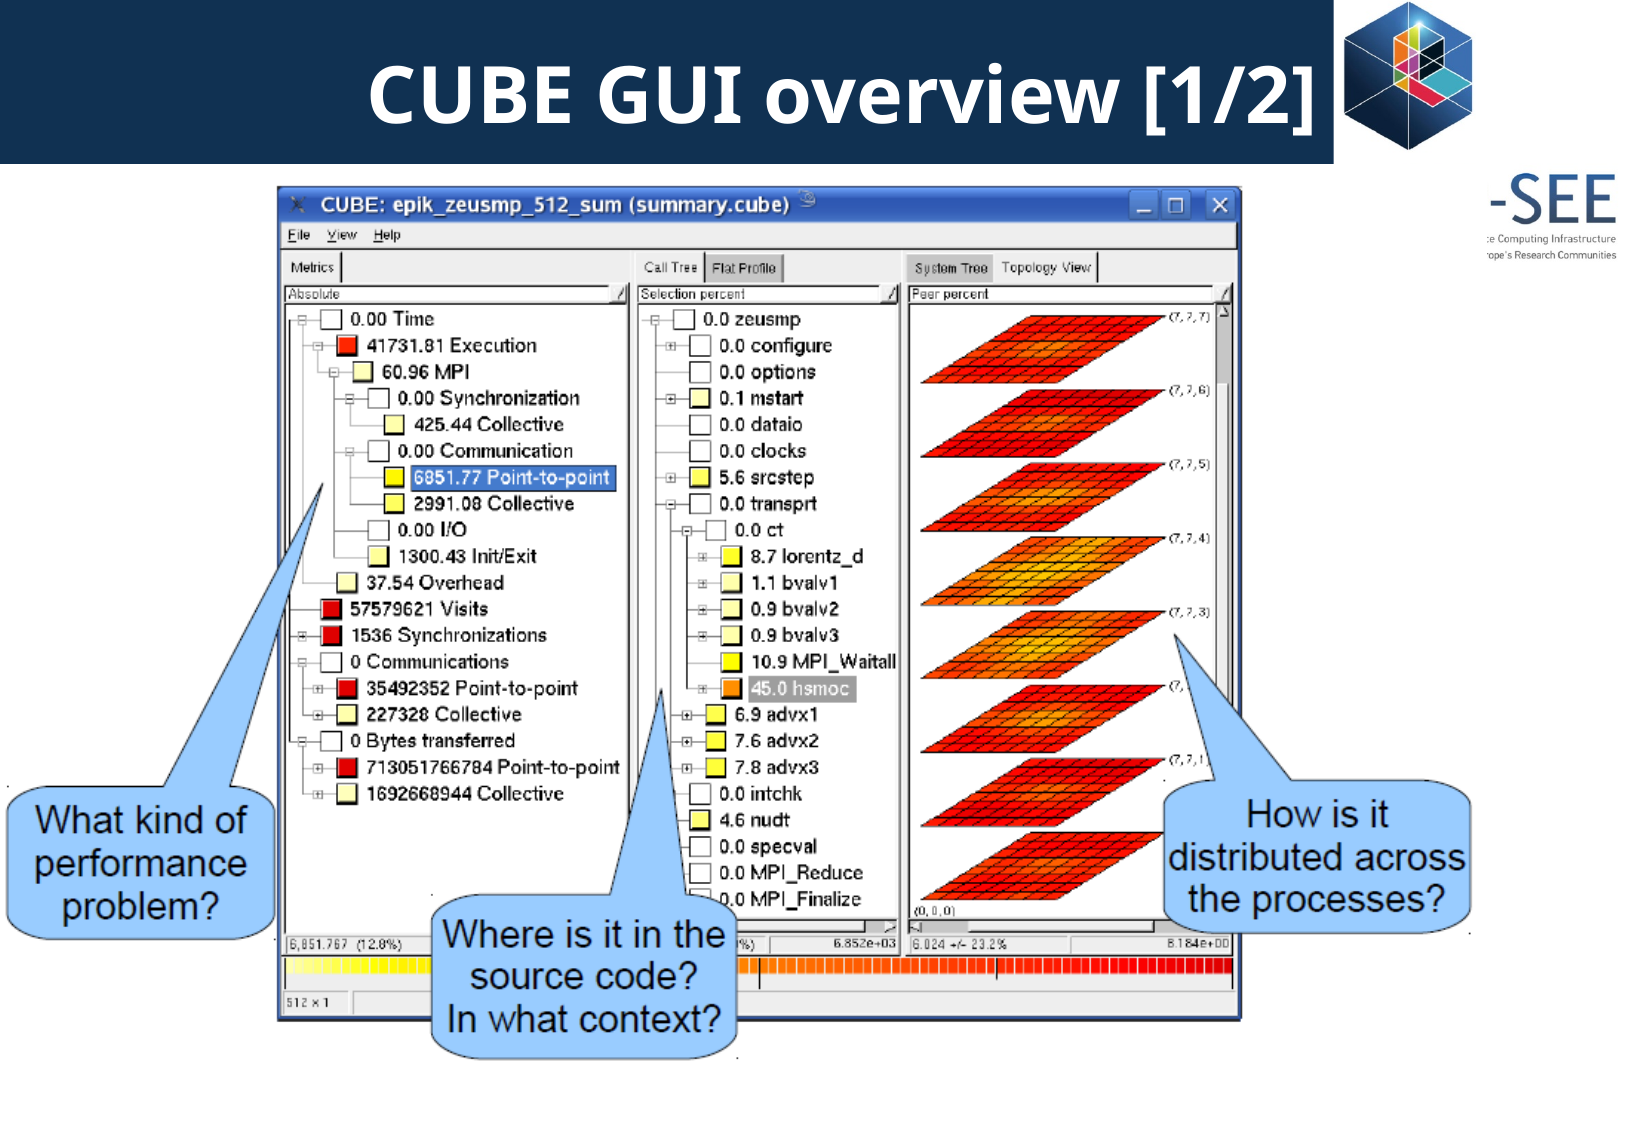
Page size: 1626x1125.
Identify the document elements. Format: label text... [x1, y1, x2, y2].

picture [0, 0, 1625, 1074]
title CUBE GUI overview [1/2] [0, 0, 1334, 164]
